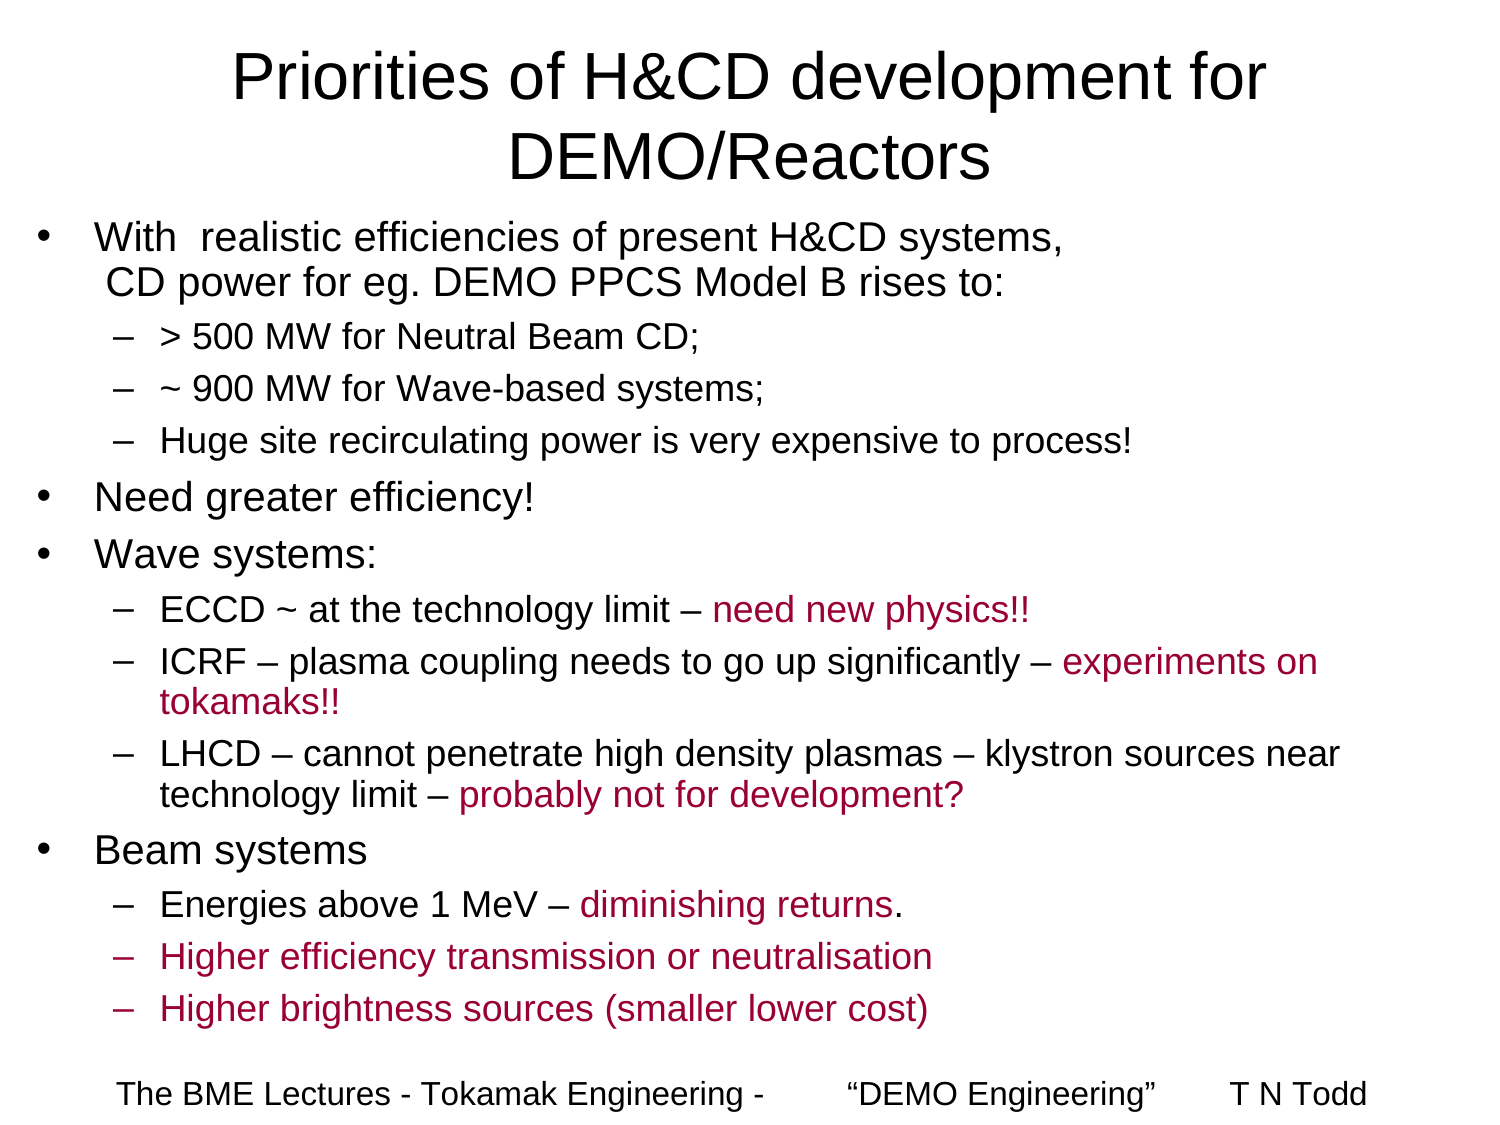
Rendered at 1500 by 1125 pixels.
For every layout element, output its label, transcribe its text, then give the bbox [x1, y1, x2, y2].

text_box With realistic efficiencies of present H&CD systems, CD power for eg. DEMO PPCS Model B rises to: > 500 MW for Neutral Beam CD; ~ 900 MW for Wave-based systems; Huge site recirculating power is very expensive to process! Need greater efficiency! Wave systems: ECCD ~ at the technology limit – need new physics!! ICRF – plasma coupling needs to go up significantly – experiments on tokamaks!! LHCD – cannot penetrate high density plasmas – klystron sources near technology limit – probably not for development? Beam systems Energies above 1 MeV – diminishing returns. Higher efficiency transmission or neutralisation Higher brightness sources (smaller lower cost) [0, 208, 1500, 1006]
text_box Priorities of H&CD development for DEMO/Reactors [75, 18, 1426, 207]
